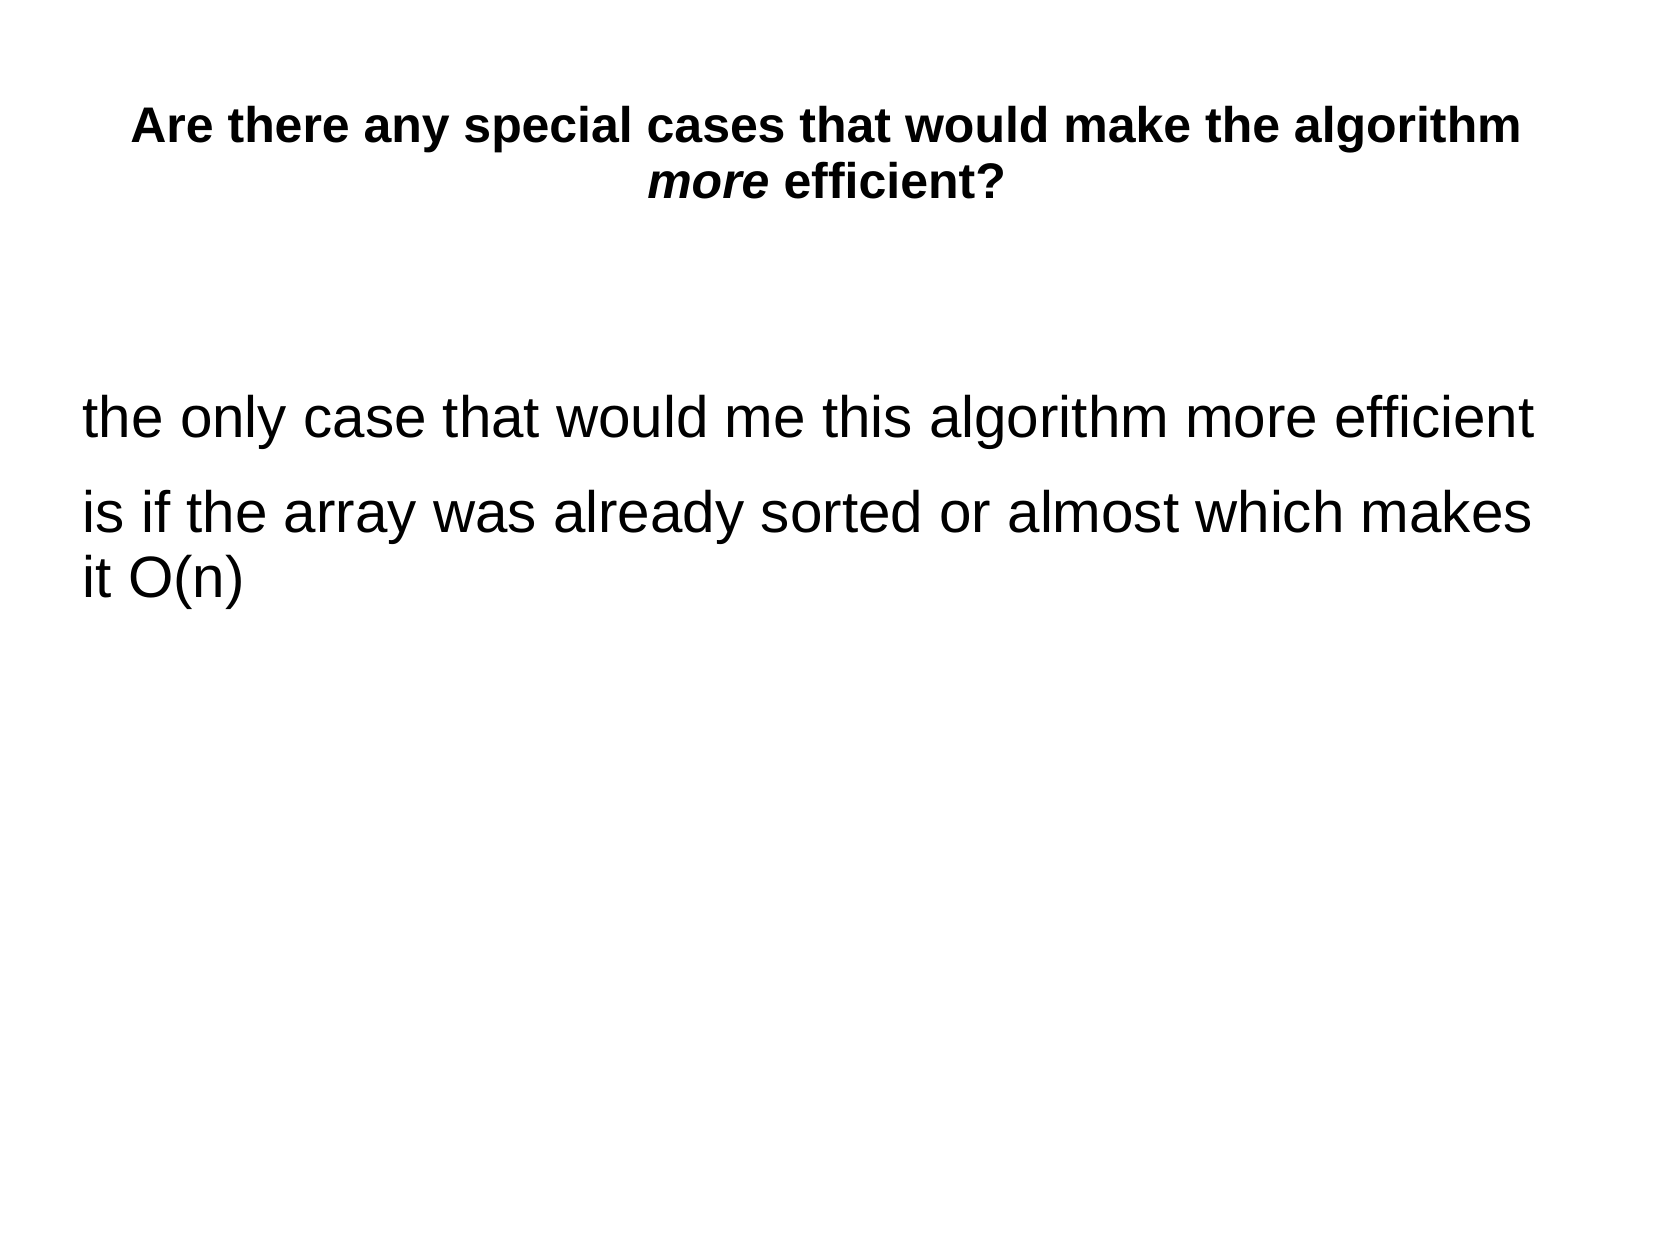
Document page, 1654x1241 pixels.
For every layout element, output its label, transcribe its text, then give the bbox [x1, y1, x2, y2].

title Are there any special cases that would make the algorithm more efficient? [82, 49, 1571, 257]
list the only case that would me this algorithm more efficient is if the array was already sorted or almost which makes it O(n) [82, 290, 1538, 1010]
